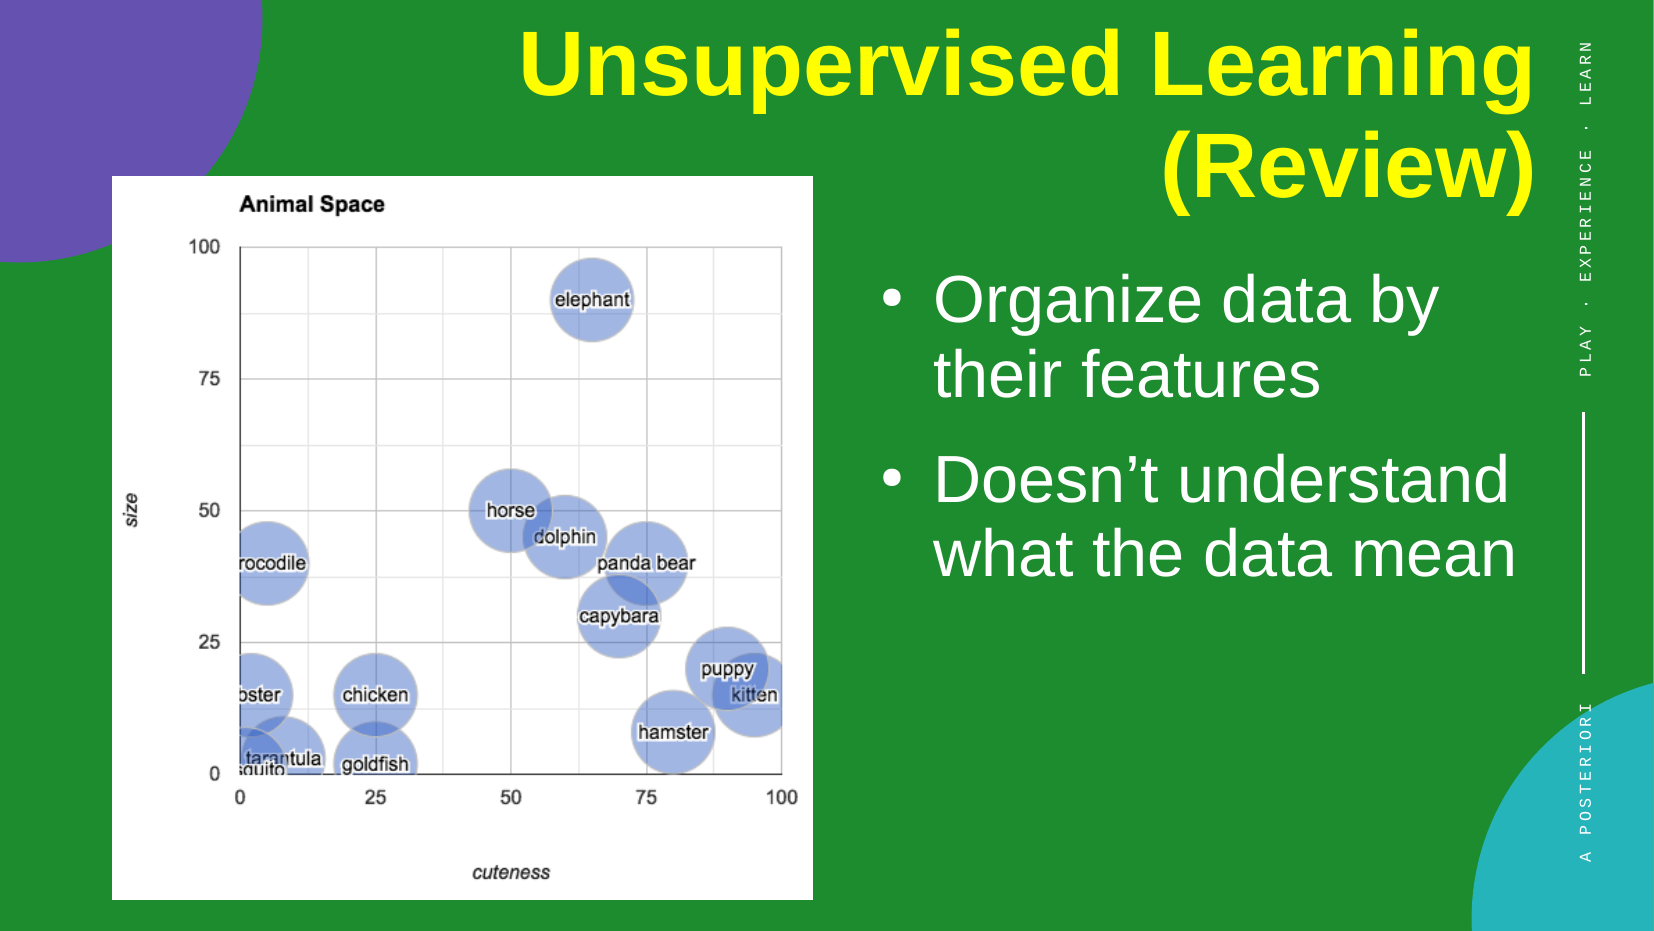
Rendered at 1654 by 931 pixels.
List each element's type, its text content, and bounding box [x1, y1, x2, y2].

title Unsupervised Learning (Review) [262, 12, 1538, 218]
picture [112, 176, 813, 901]
list Organize data by their features Doesn’t understand what the data mean [862, 262, 1576, 802]
